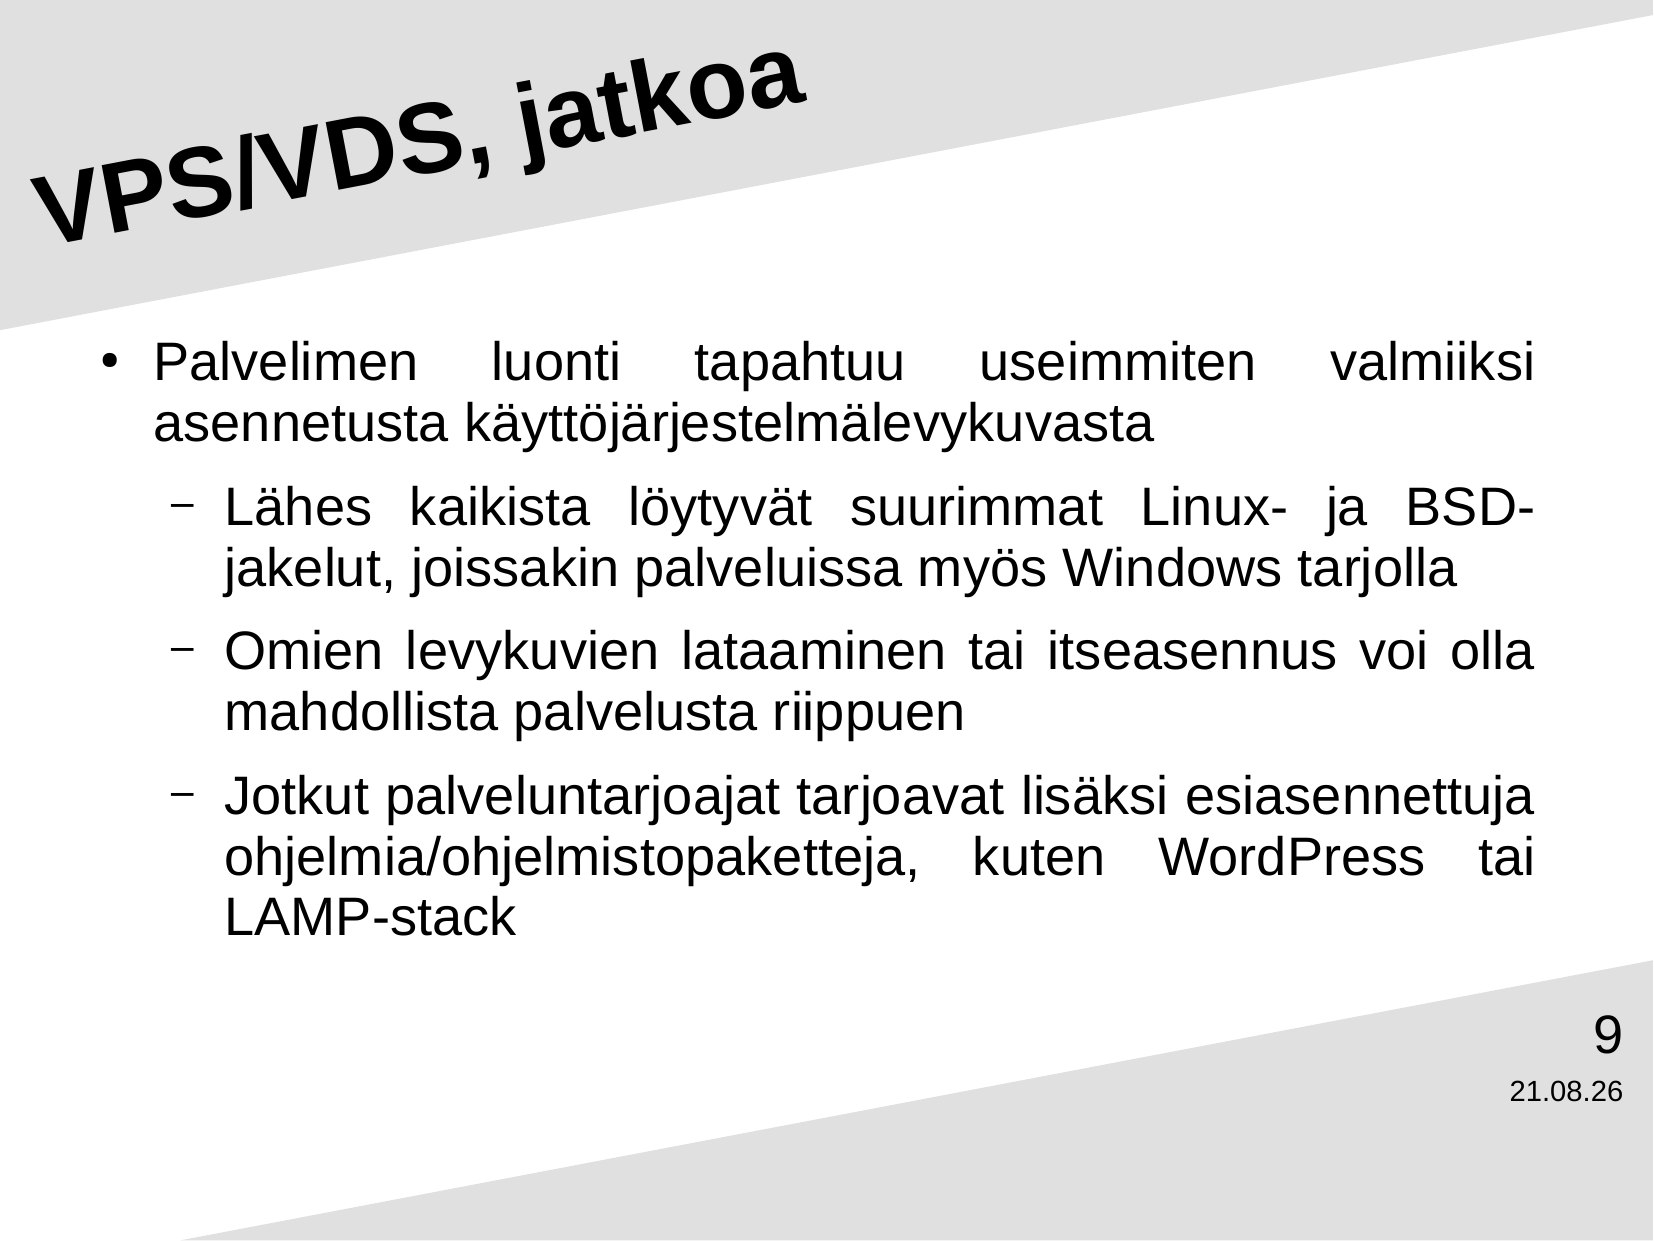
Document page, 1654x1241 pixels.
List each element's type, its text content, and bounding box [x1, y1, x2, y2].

list Palvelimen luonti tapahtuu useimmiten valmiiksi asennetusta käyttöjärjestelmälevykuvasta Lähes kaikista löytyvät suurimmat Linux- ja BSD-jakelut, joissakin palveluissa myös Windows tarjolla Omien levykuvien lataaminen tai itseasennus voi olla mahdollista palvelusta riippuen Jotkut palveluntarjoajat tarjoavat lisäksi esiasennettuja ohjelmia/ohjelmistopaketteja, kuten WordPress tai LAMP-stack [82, 331, 1538, 1052]
title VPS/VDS, jatkoa [16, 0, 1518, 315]
